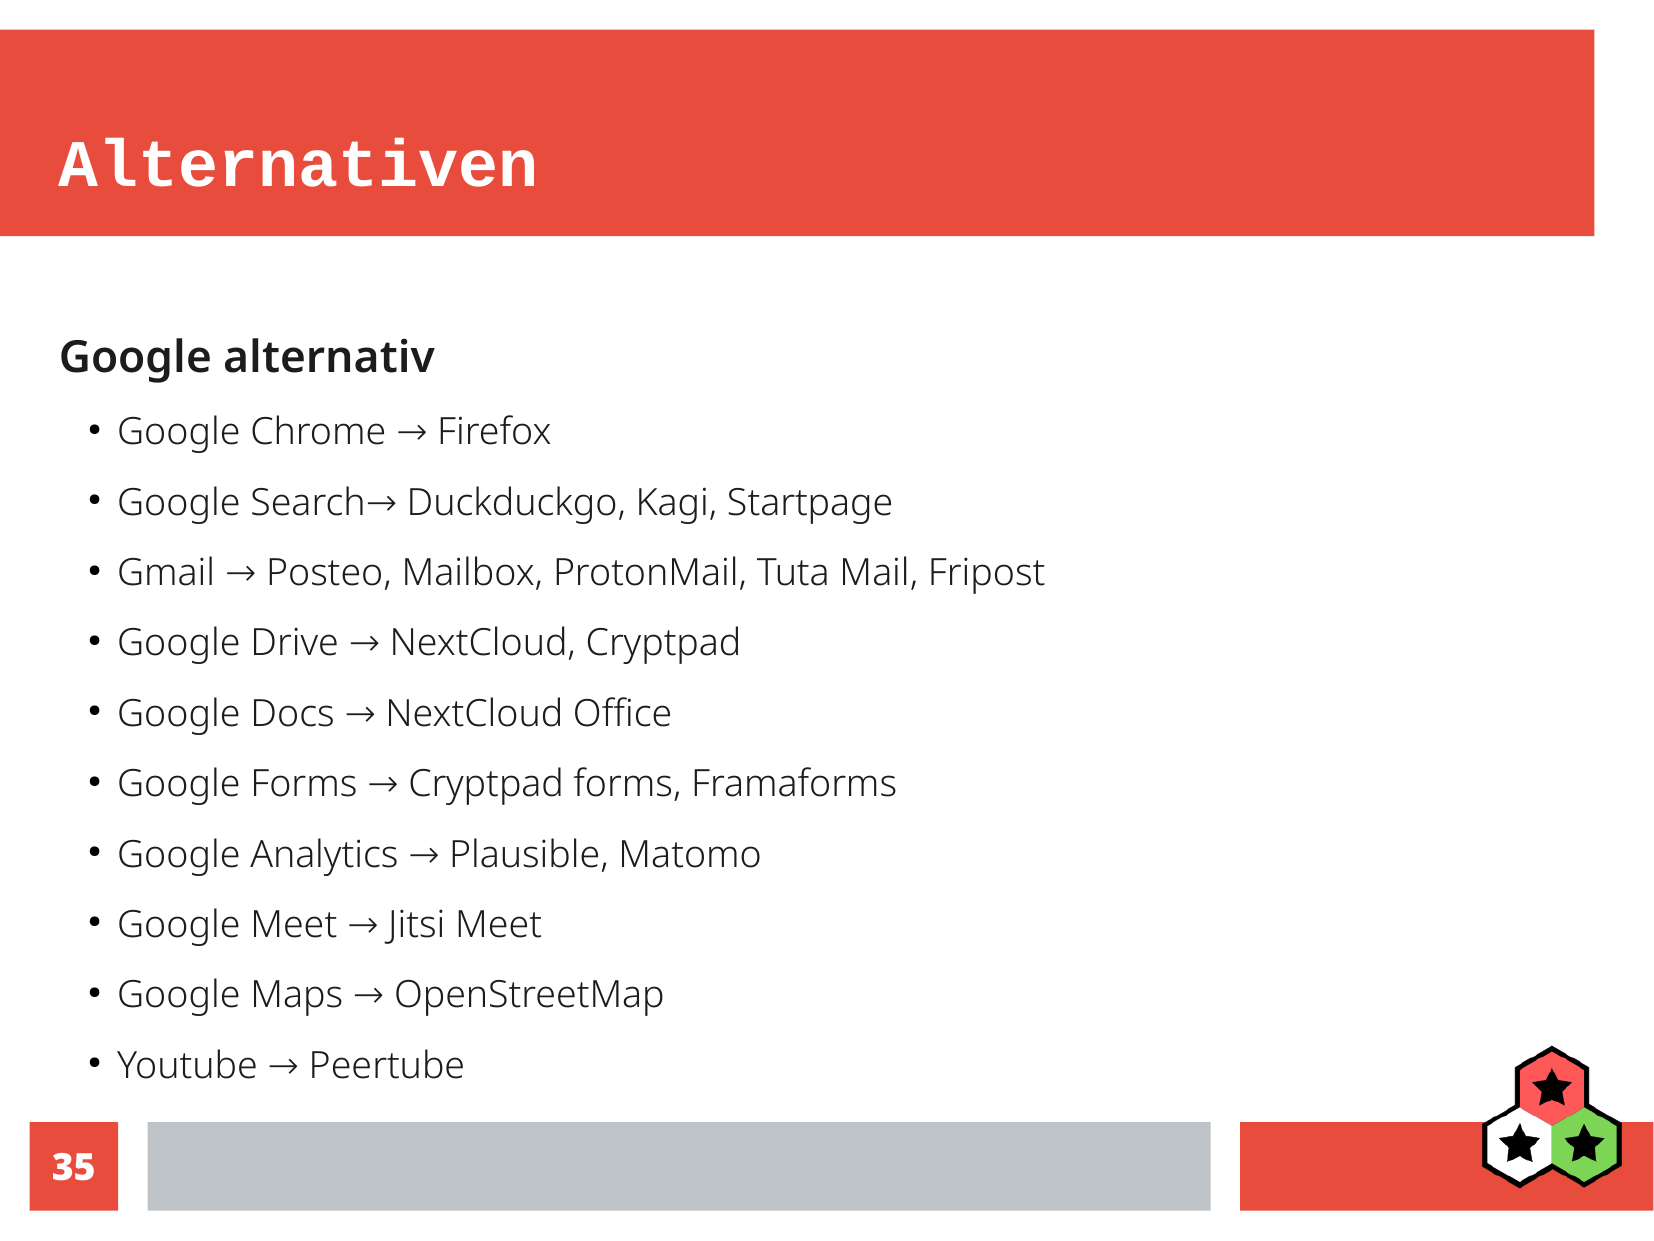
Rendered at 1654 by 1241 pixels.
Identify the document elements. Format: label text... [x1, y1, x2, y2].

list Google alternativ Google Chrome → Firefox Google Search→ Duckduckgo, Kagi, Startpage Gmail → Posteo, Mailbox, ProtonMail, Tuta Mail, Fripost Google Drive → NextCloud, Cryptpad Google Docs → NextCloud Office Google Forms → Cryptpad forms, Framaforms Google Analytics → Plausible, Matomo Google Meet → Jitsi Meet Google Maps → OpenStreetMap Youtube → Peertube [59, 324, 1565, 1093]
picture [1463, 1028, 1640, 1205]
title Alternativen [59, 59, 1595, 207]
